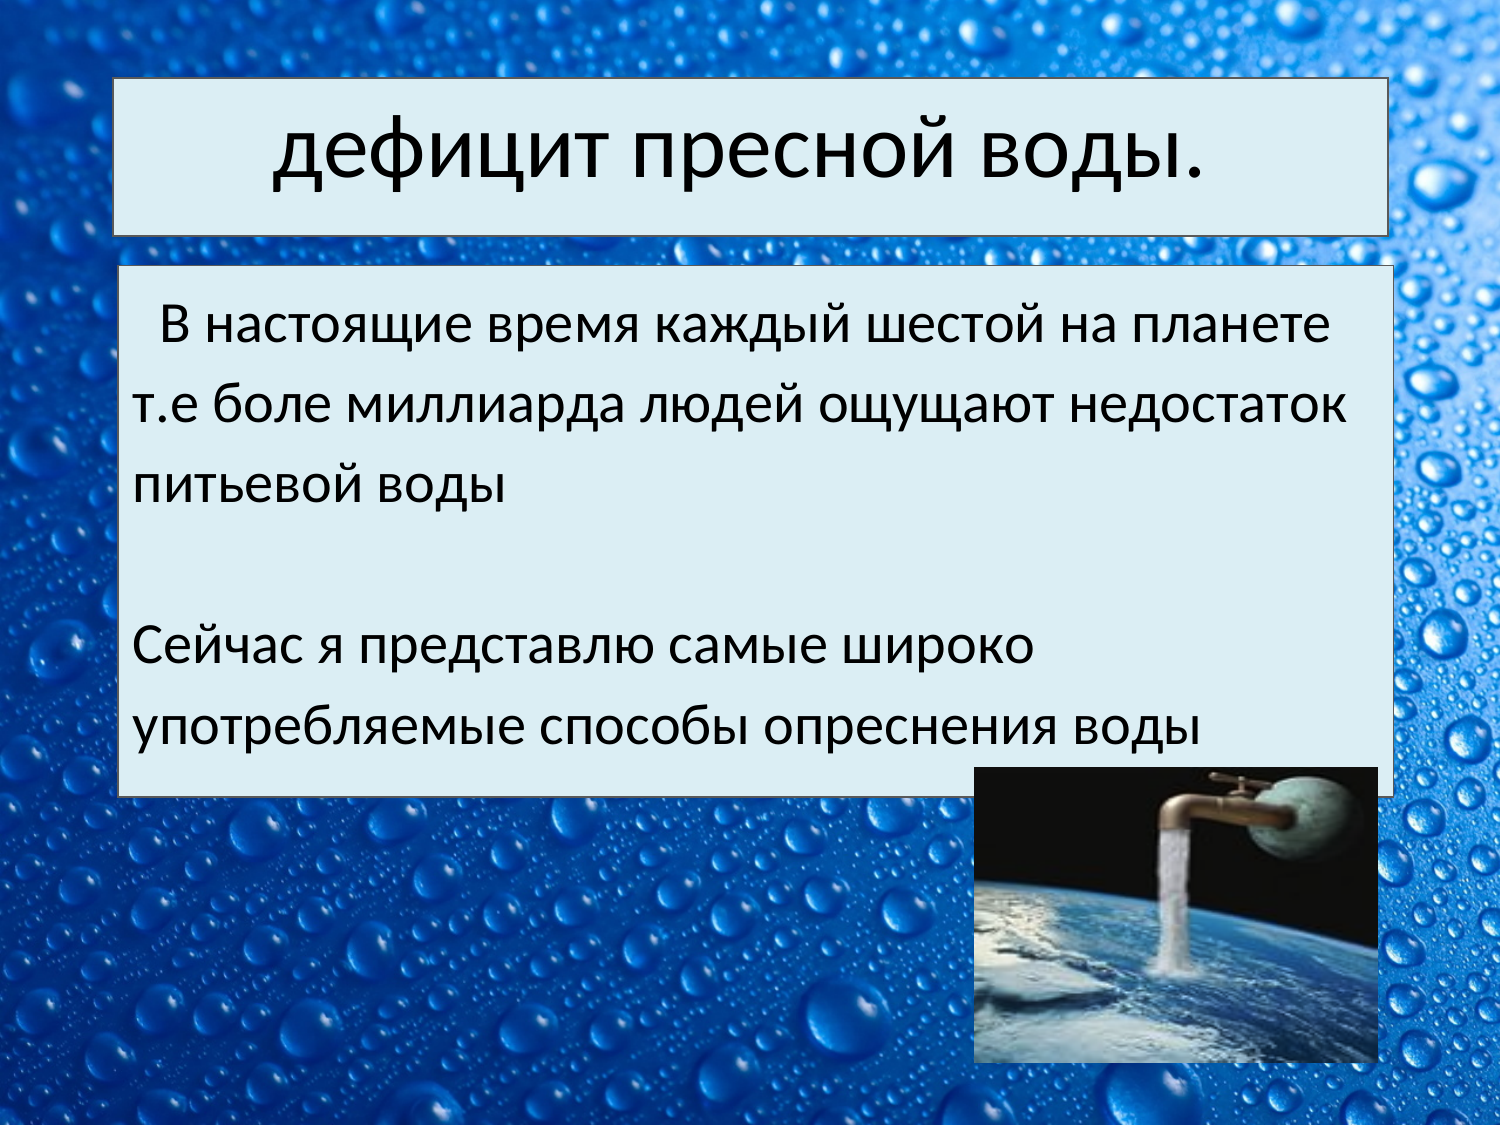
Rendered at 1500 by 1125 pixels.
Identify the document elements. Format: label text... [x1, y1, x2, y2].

text_box дефицит пресной воды. [112, 78, 1388, 237]
picture [0, 0, 1500, 1125]
text_box В настоящие время каждый шестой на планете т.е боле миллиарда людей ощущают недостаток питьевой воды Сейчас я представлю самые широко употребляемые способы опреснения воды [118, 265, 1394, 798]
